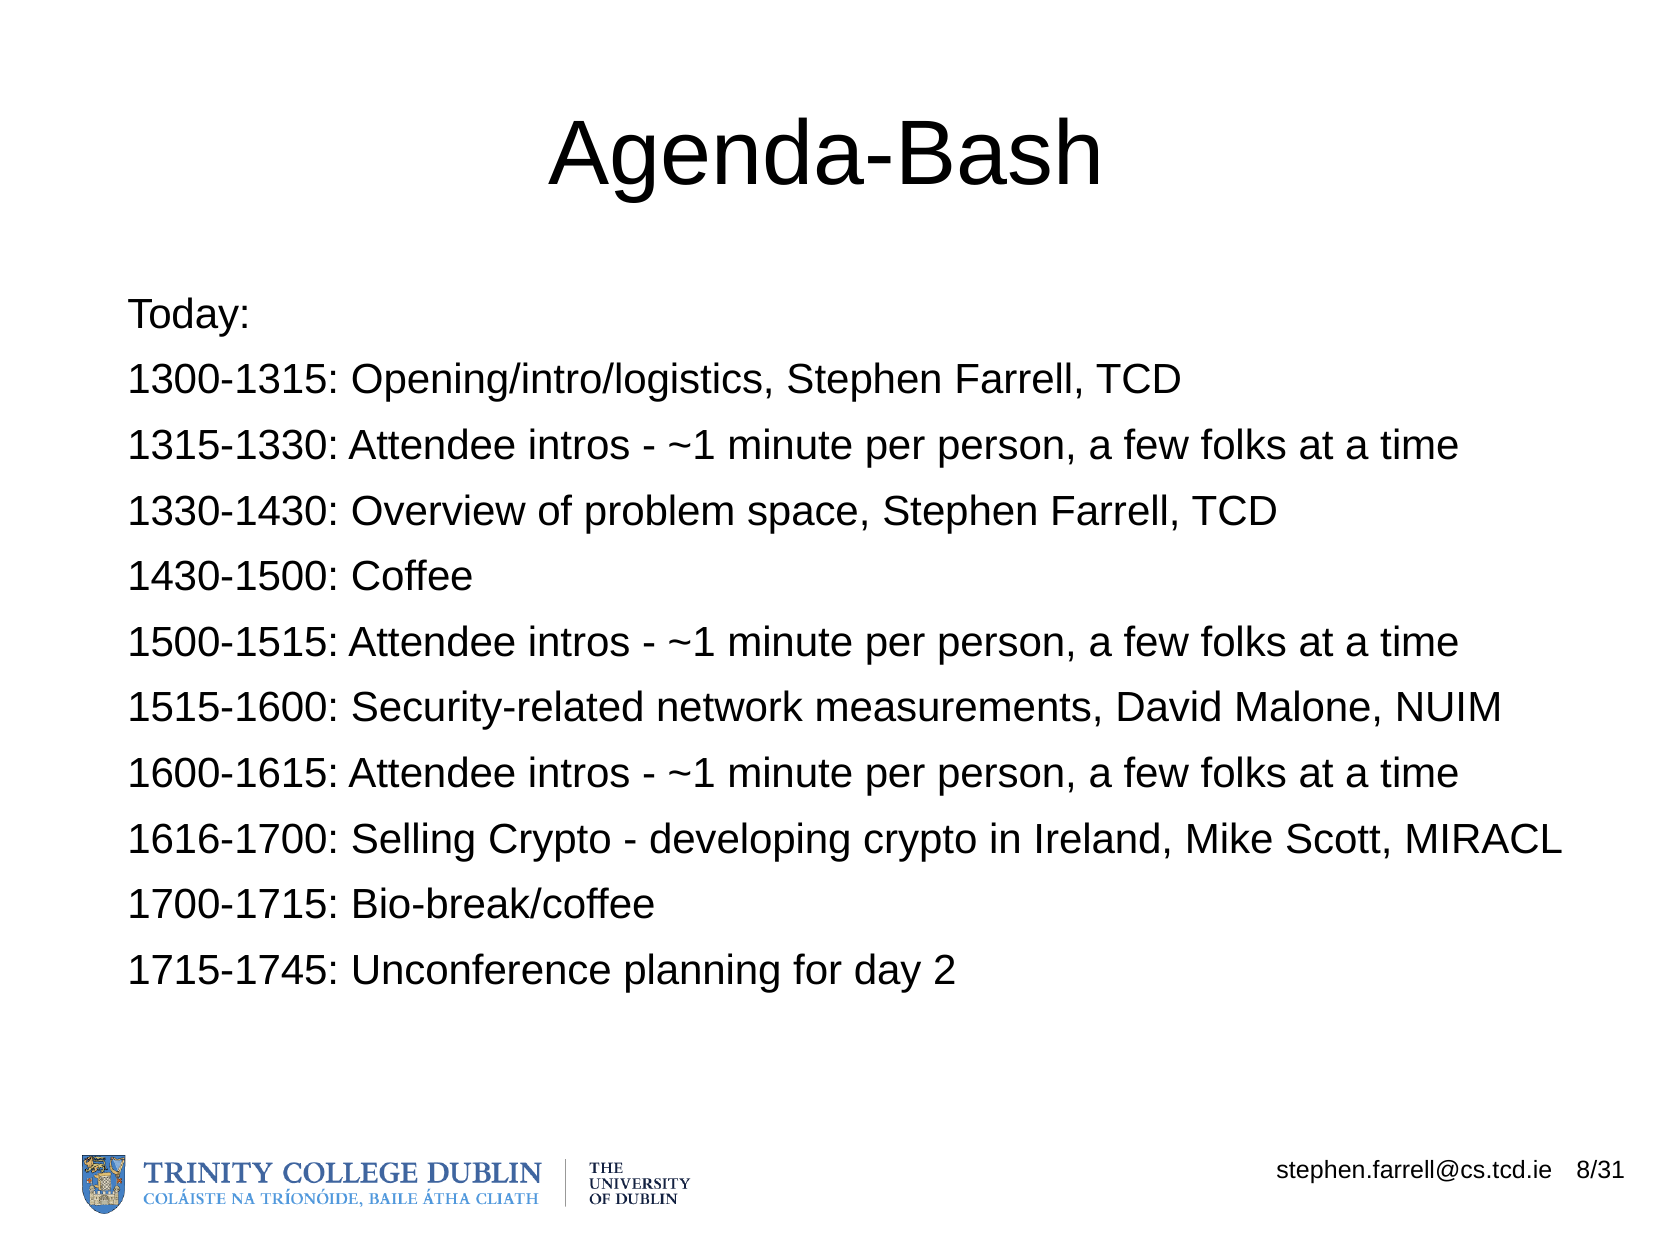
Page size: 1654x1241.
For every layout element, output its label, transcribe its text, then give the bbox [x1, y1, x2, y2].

title Agenda-Bash [82, 49, 1571, 257]
list Today: 1300-1315: Opening/intro/logistics, Stephen Farrell, TCD 1315-1330: Attendee intros - ~1 minute per person, a few folks at a time 1330-1430: Overview of problem space, Stephen Farrell, TCD 1430-1500: Coffee 1500-1515: Attendee intros - ~1 minute per person, a few folks at a time 1515-1600: Security-related network measurements, David Malone, NUIM 1600-1615: Attendee intros - ~1 minute per person, a few folks at a time 1616-1700: Selling Crypto - developing crypto in Ireland, Mike Scott, MIRACL 1700-1715: Bio-break/coffee 1715-1745: Unconference planning for day 2 [82, 290, 1571, 1010]
picture [82, 1155, 694, 1214]
